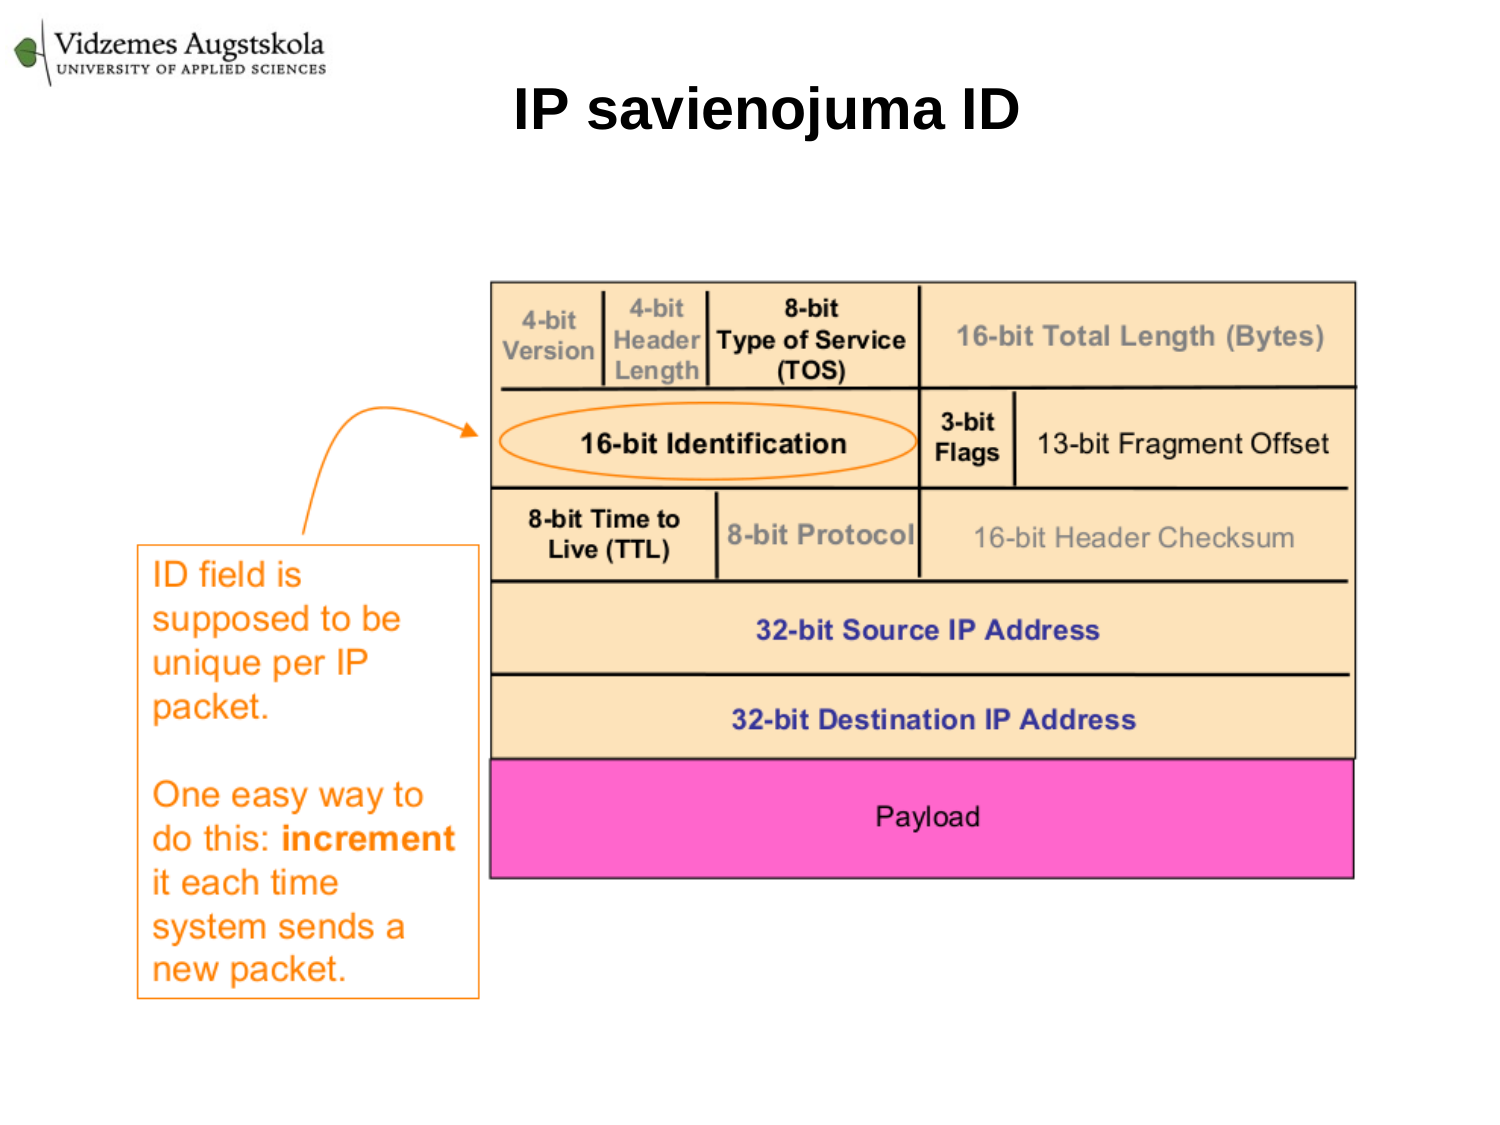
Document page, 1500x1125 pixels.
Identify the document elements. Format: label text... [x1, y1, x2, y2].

title IP savienojuma ID [75, 44, 1425, 177]
picture [5, 2, 334, 102]
picture [122, 214, 1376, 1004]
